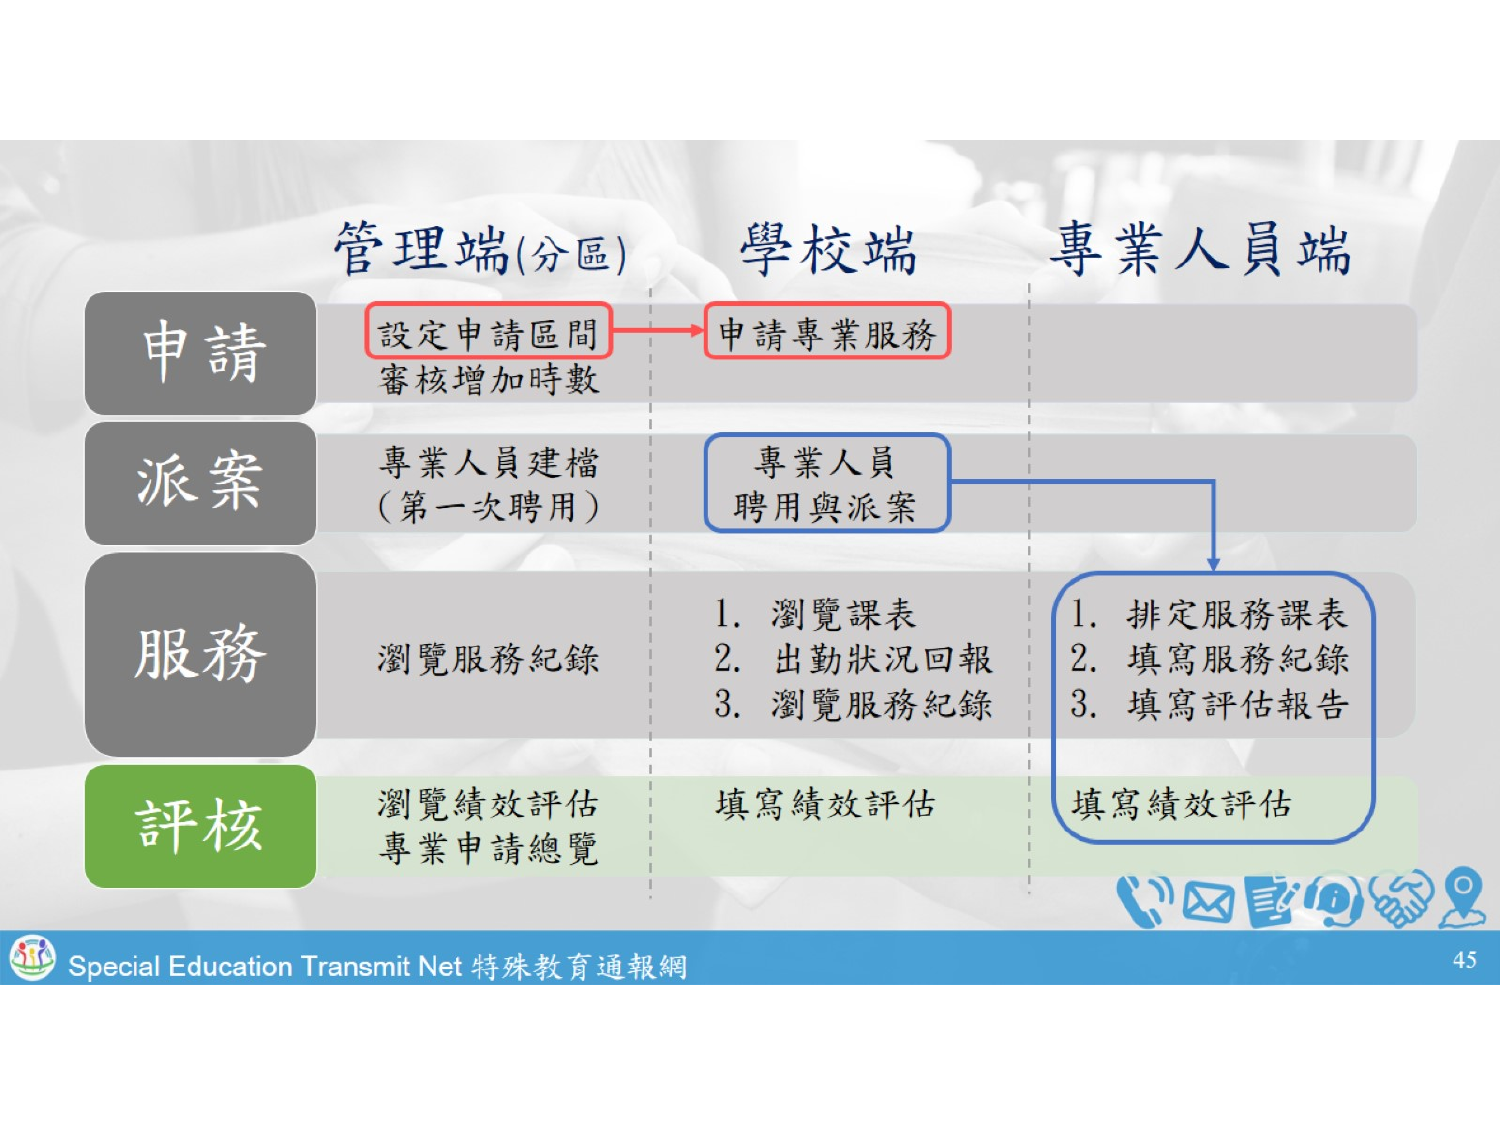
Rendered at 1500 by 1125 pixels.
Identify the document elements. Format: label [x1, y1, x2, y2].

picture [0, 140, 1500, 985]
